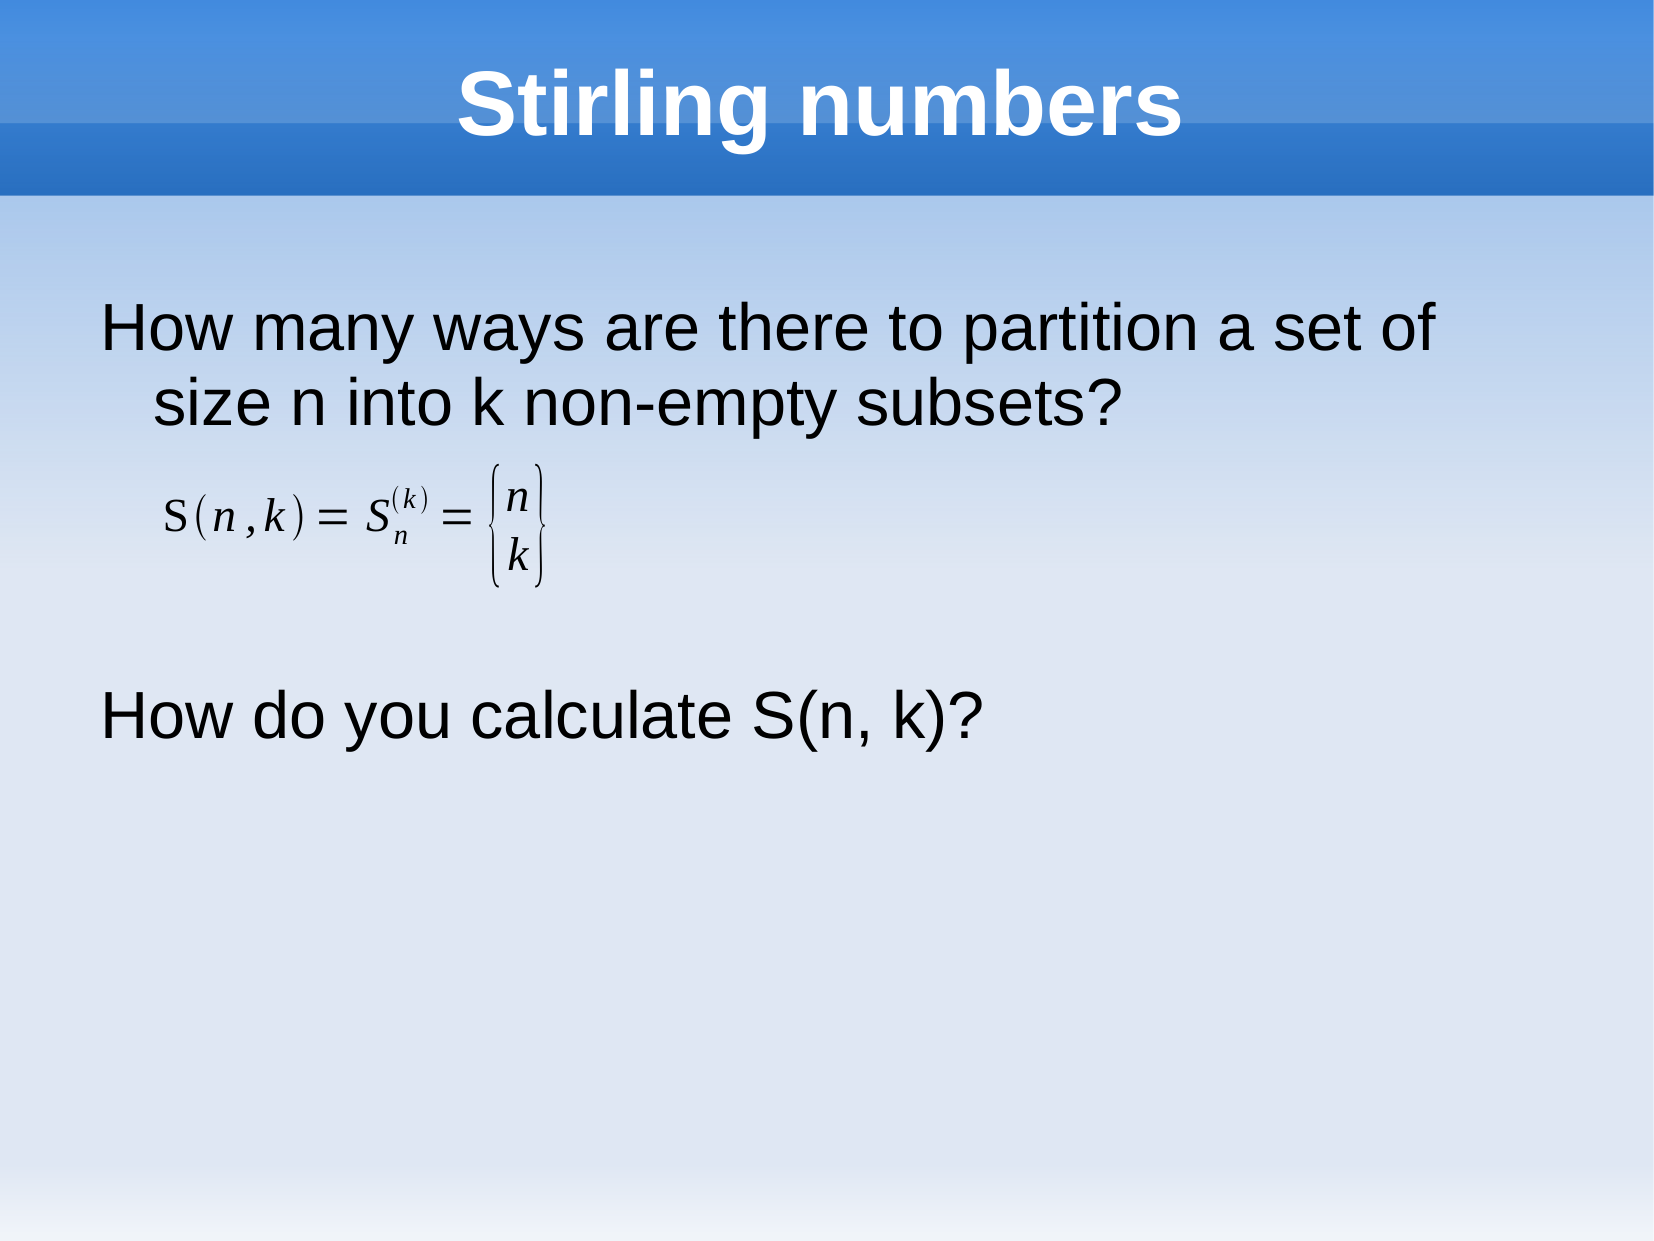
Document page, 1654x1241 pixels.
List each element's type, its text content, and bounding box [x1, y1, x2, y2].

picture [0, 0, 1654, 1241]
list How many ways are there to partition a set of size n into k non-empty subsets? How do you calculate S(n, k)? [82, 290, 1571, 1094]
title Stirling numbers [76, 7, 1565, 200]
chart [156, 460, 559, 590]
